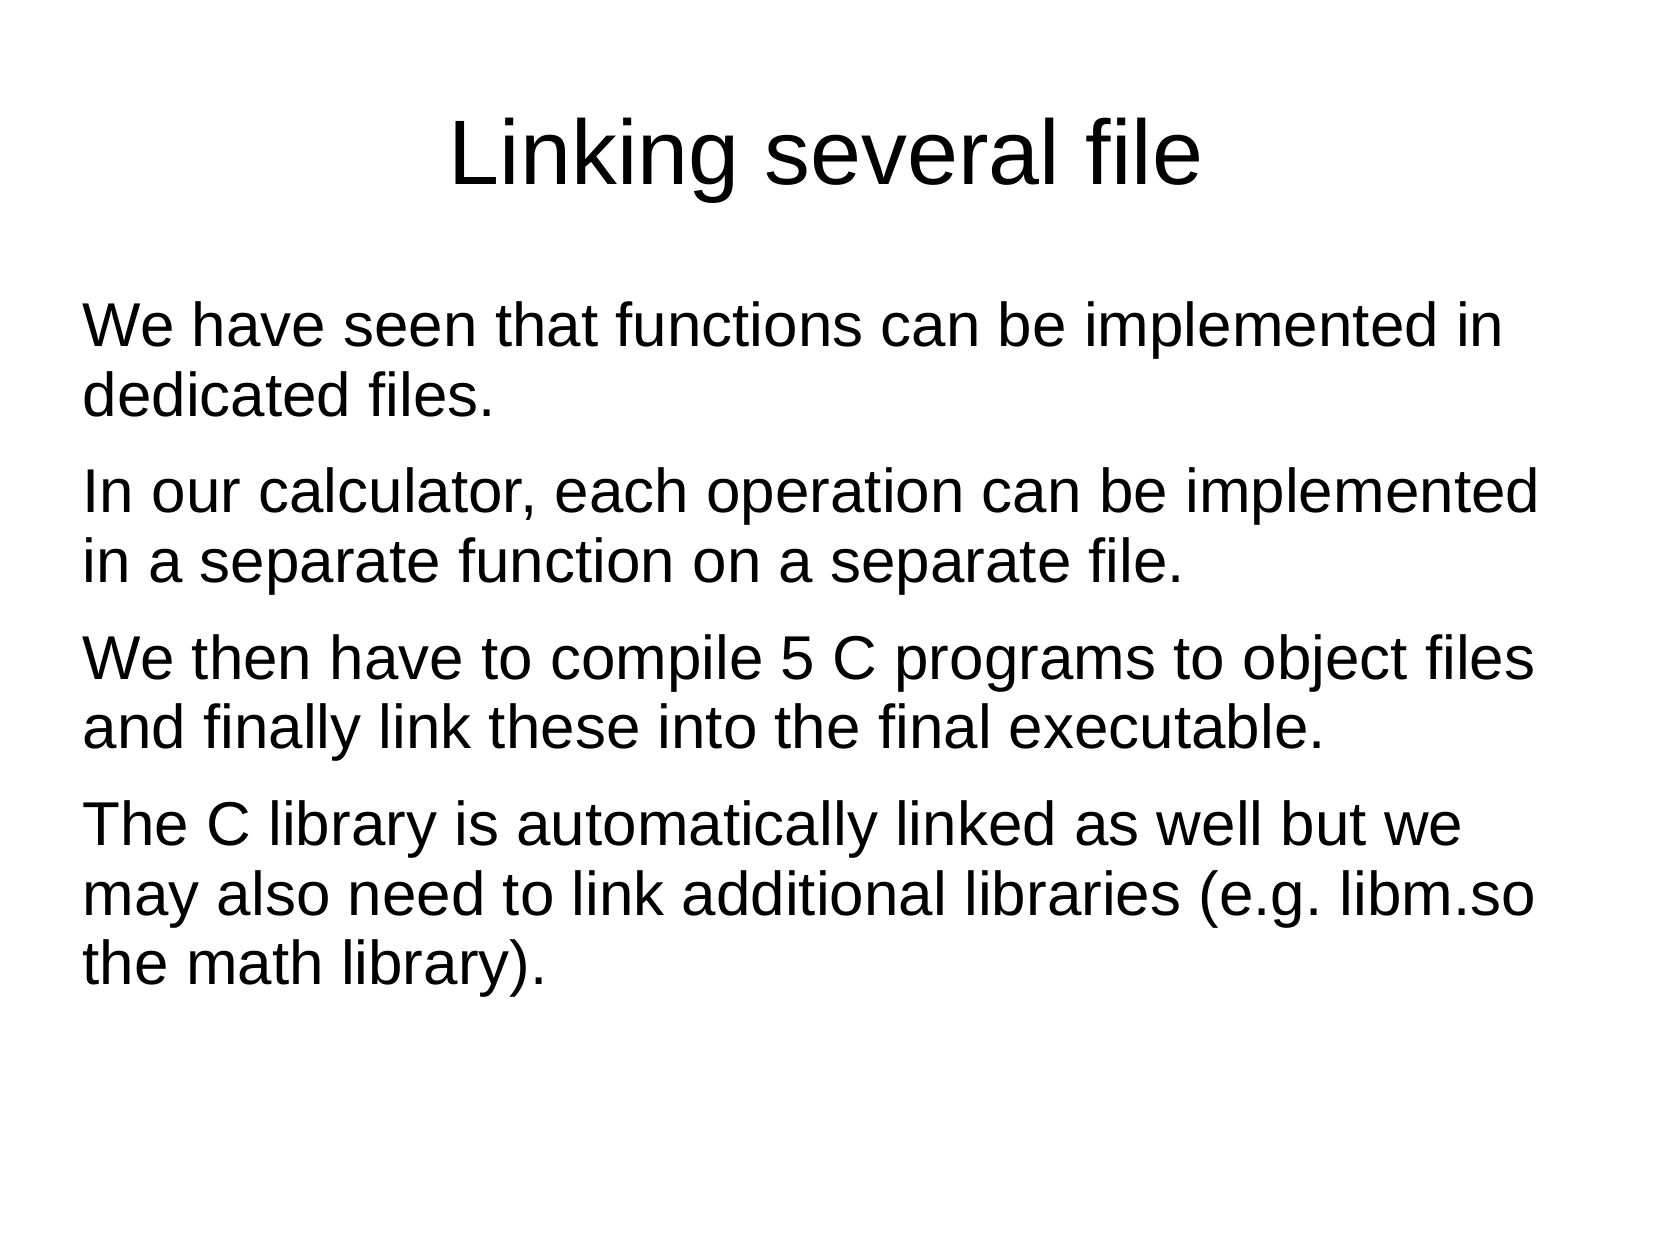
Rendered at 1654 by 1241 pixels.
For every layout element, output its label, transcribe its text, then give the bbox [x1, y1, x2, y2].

list We have seen that functions can be implemented in dedicated files. In our calculator, each operation can be implemented in a separate function on a separate file. We then have to compile 5 C programs to object files and finally link these into the final executable. The C library is automatically linked as well but we may also need to link additional libraries (e.g. libm.so the math library). [82, 290, 1571, 1010]
title Linking several file [82, 49, 1571, 257]
